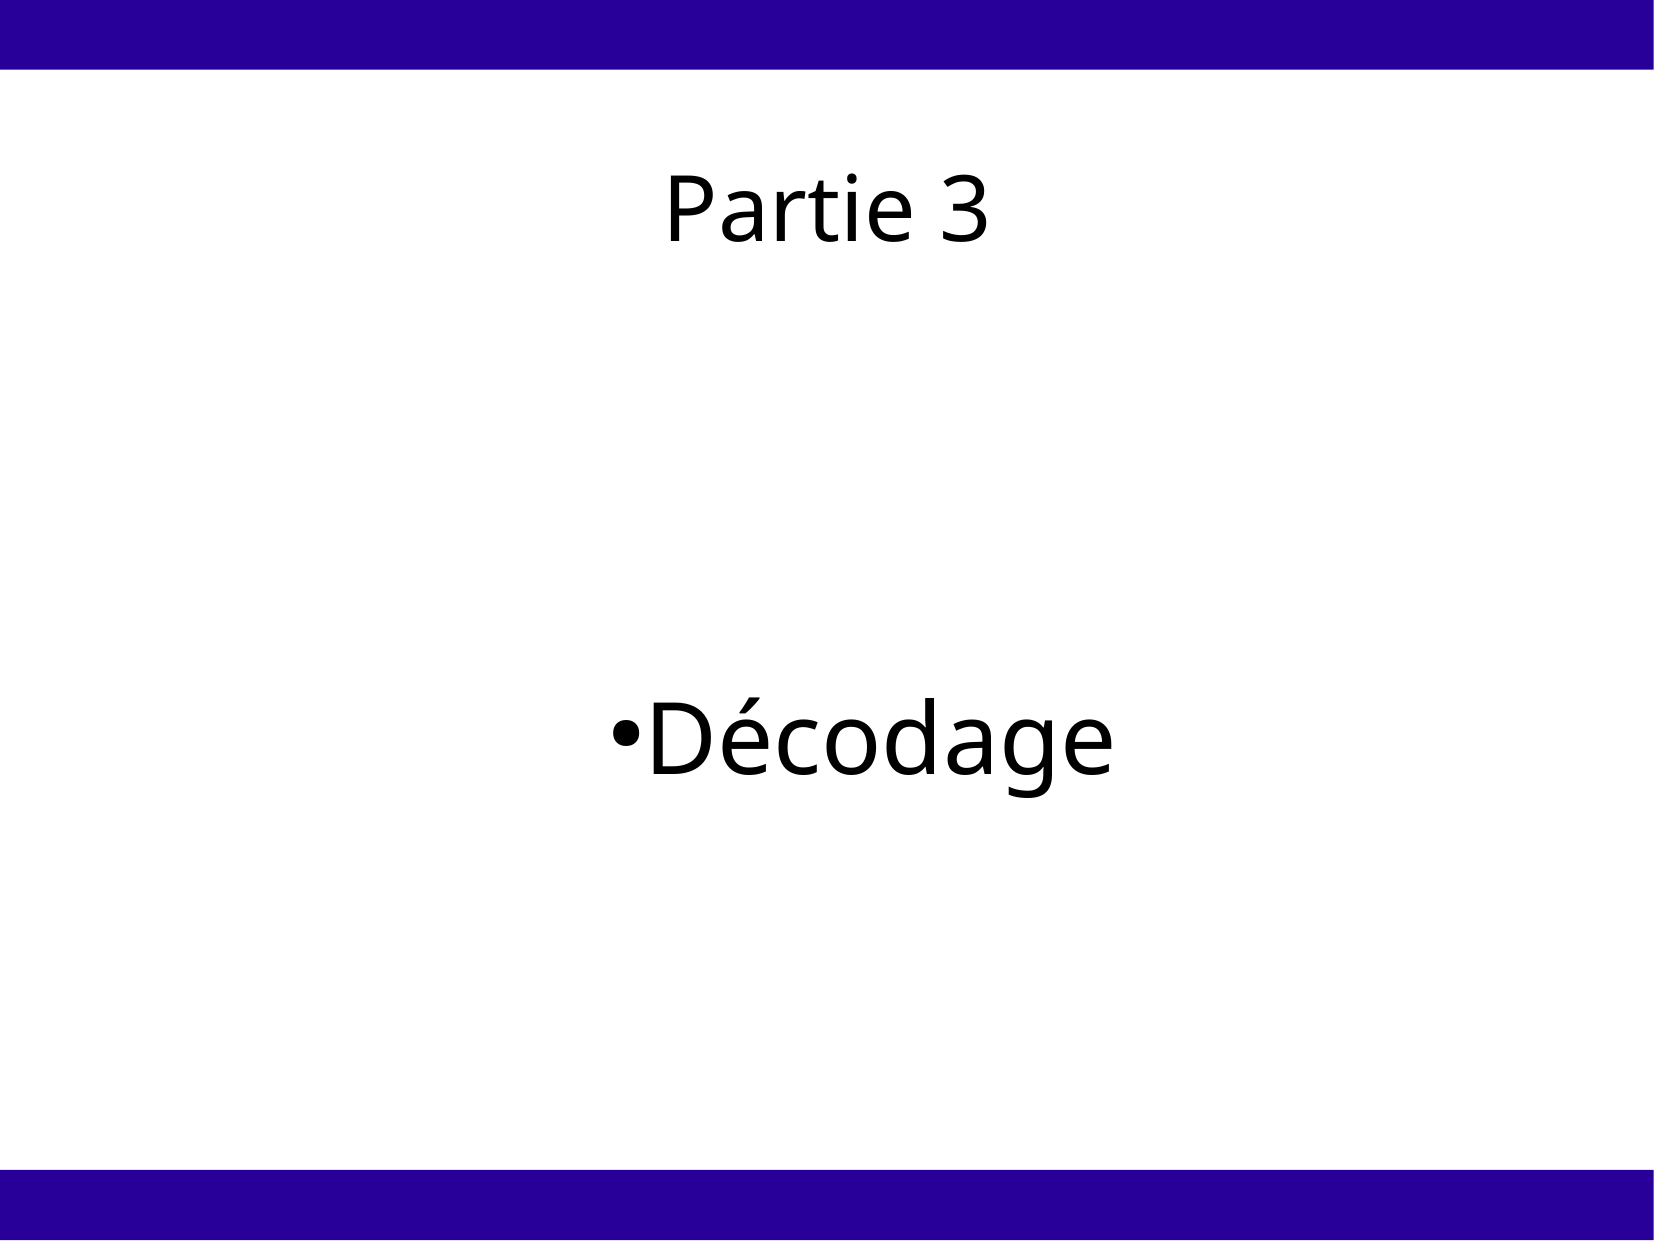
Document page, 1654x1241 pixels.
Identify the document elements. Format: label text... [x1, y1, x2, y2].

subtitle Décodage [121, 344, 1534, 1127]
title Partie 3 [121, 102, 1534, 311]
